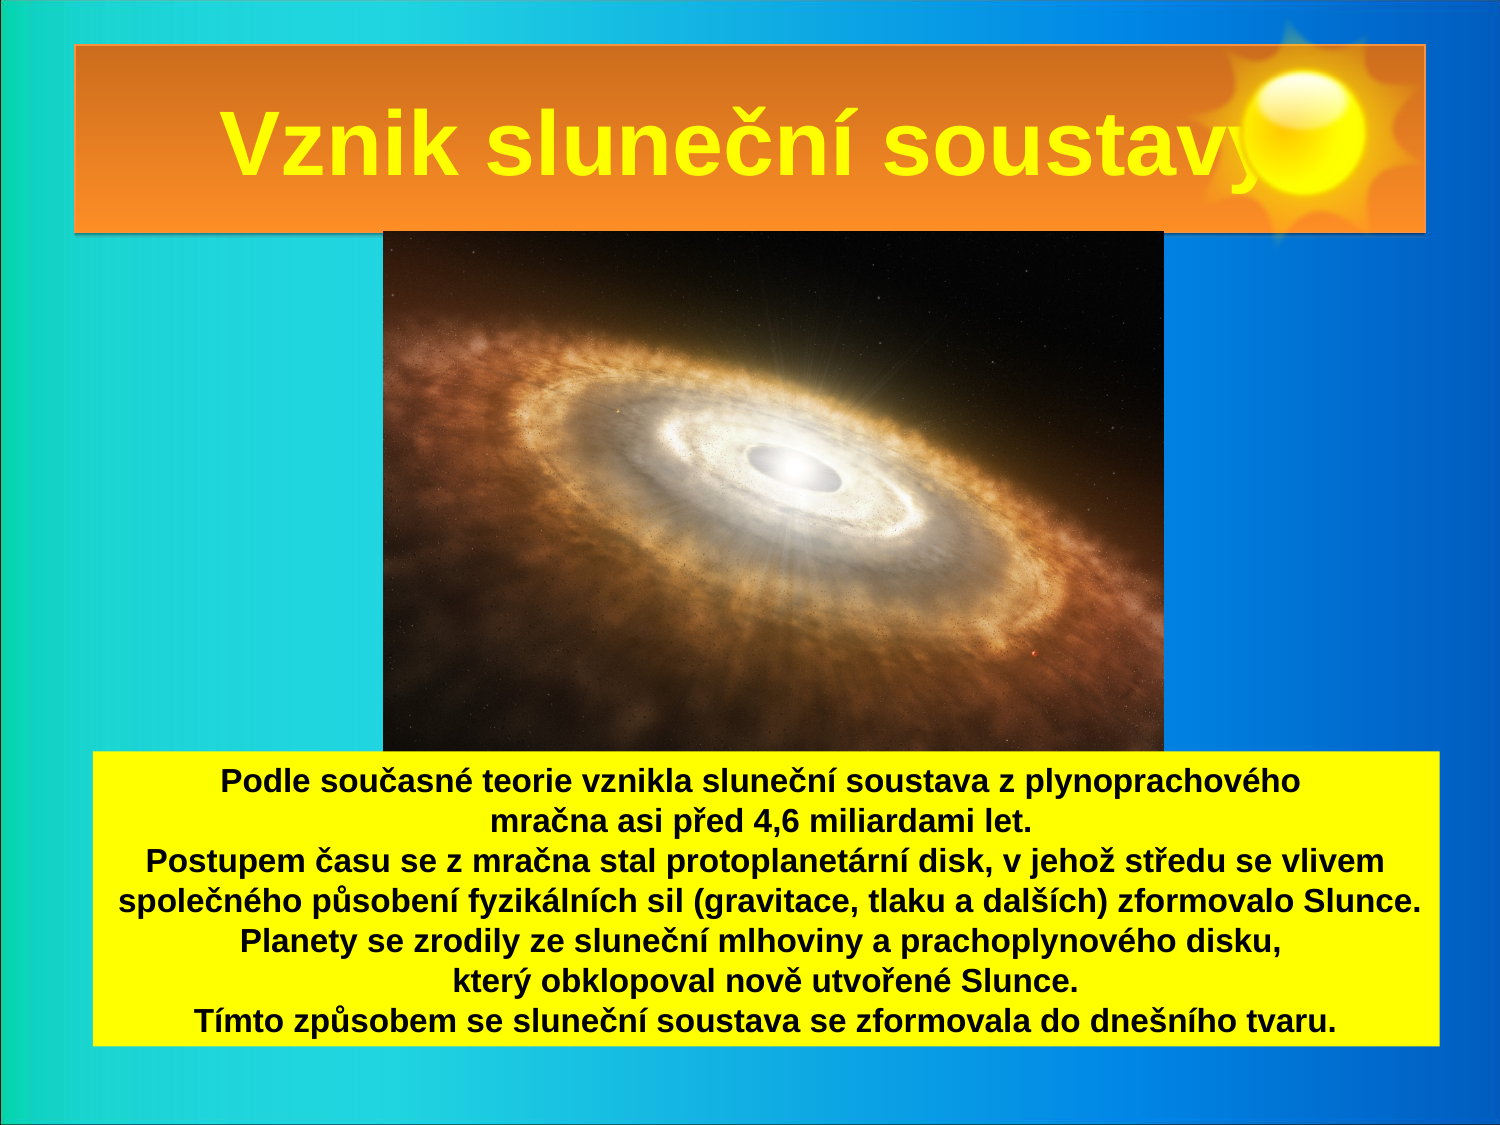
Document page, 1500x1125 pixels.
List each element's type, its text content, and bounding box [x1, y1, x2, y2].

text_box Podle současné teorie vznikla sluneční soustava z plynoprachového mračna asi před 4,6 miliardami let. Postupem času se z mračna stal protoplanetární disk, v jehož středu se vlivem společného působení fyzikálních sil (gravitace, tlaku a dalších) zformovalo Slunce. Planety se zrodily ze sluneční mlhoviny a prachoplynového disku, který obklopoval nově utvořené Slunce. Tímto způsobem se sluneční soustava se zformovala do dnešního tvaru. [92, 751, 1440, 1047]
title Vznik sluneční soustavy [75, 45, 1175, 233]
picture [0, 0, 1500, 1125]
